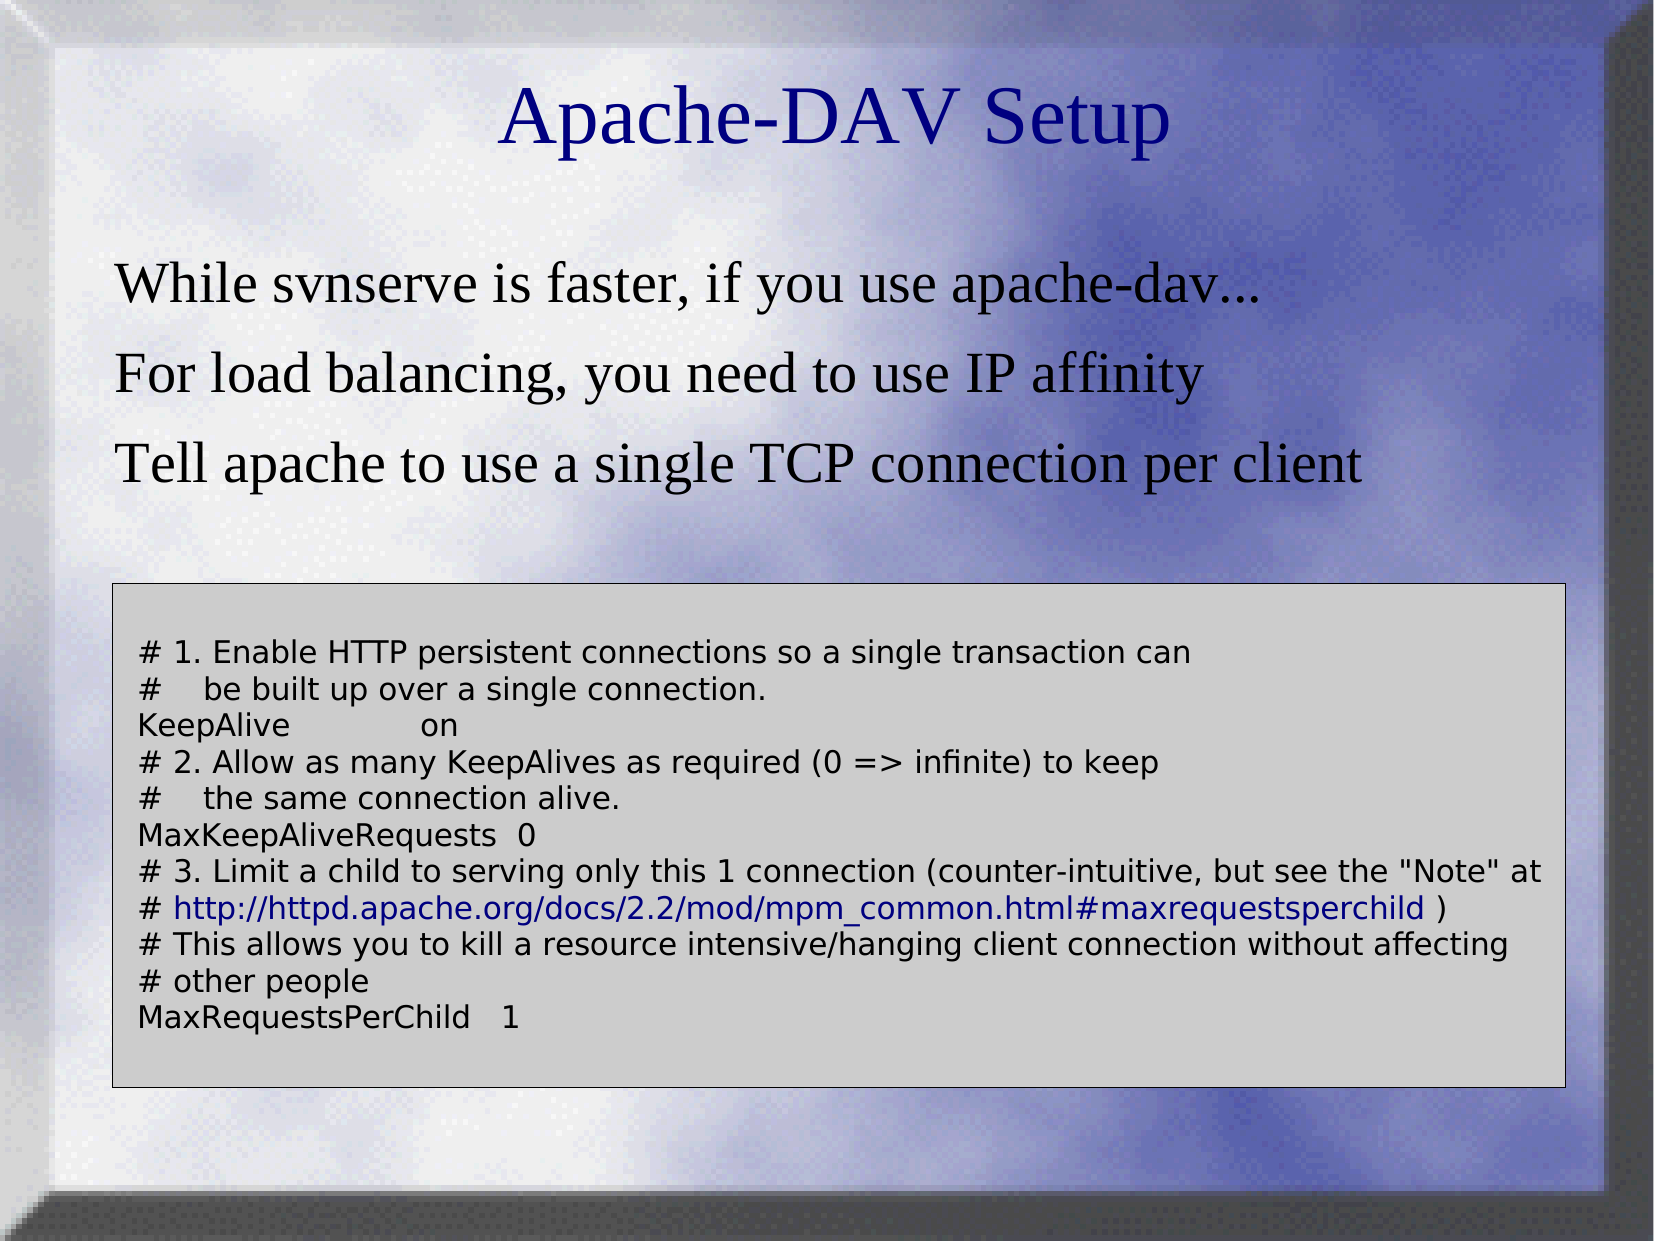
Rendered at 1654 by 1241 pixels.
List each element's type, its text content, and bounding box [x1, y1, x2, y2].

title Apache-DAV Setup [120, 67, 1552, 165]
picture [0, 0, 1654, 1241]
text_box # 1. Enable HTTP persistent connections so a single transaction can # be built up over a single connection. KeepAlive on # 2. Allow as many KeepAlives as required (0 => infinite) to keep # the same connection alive. MaxKeepAliveRequests 0 # 3. Limit a child to serving only this 1 connection (counter-intuitive, but see the "Note" at # http://httpd.apache.org/docs/2.2/mod/mpm_common.html#maxrequestsperchild ) # This allows you to kill a resource intensive/hanging client connection without affecting # other people MaxRequestsPerChild 1 [112, 583, 1566, 1088]
list While svnserve is faster, if you use apache-dav... For load balancing, you need to use IP affinity Tell apache to use a single TCP connection per client [114, 250, 1527, 496]
